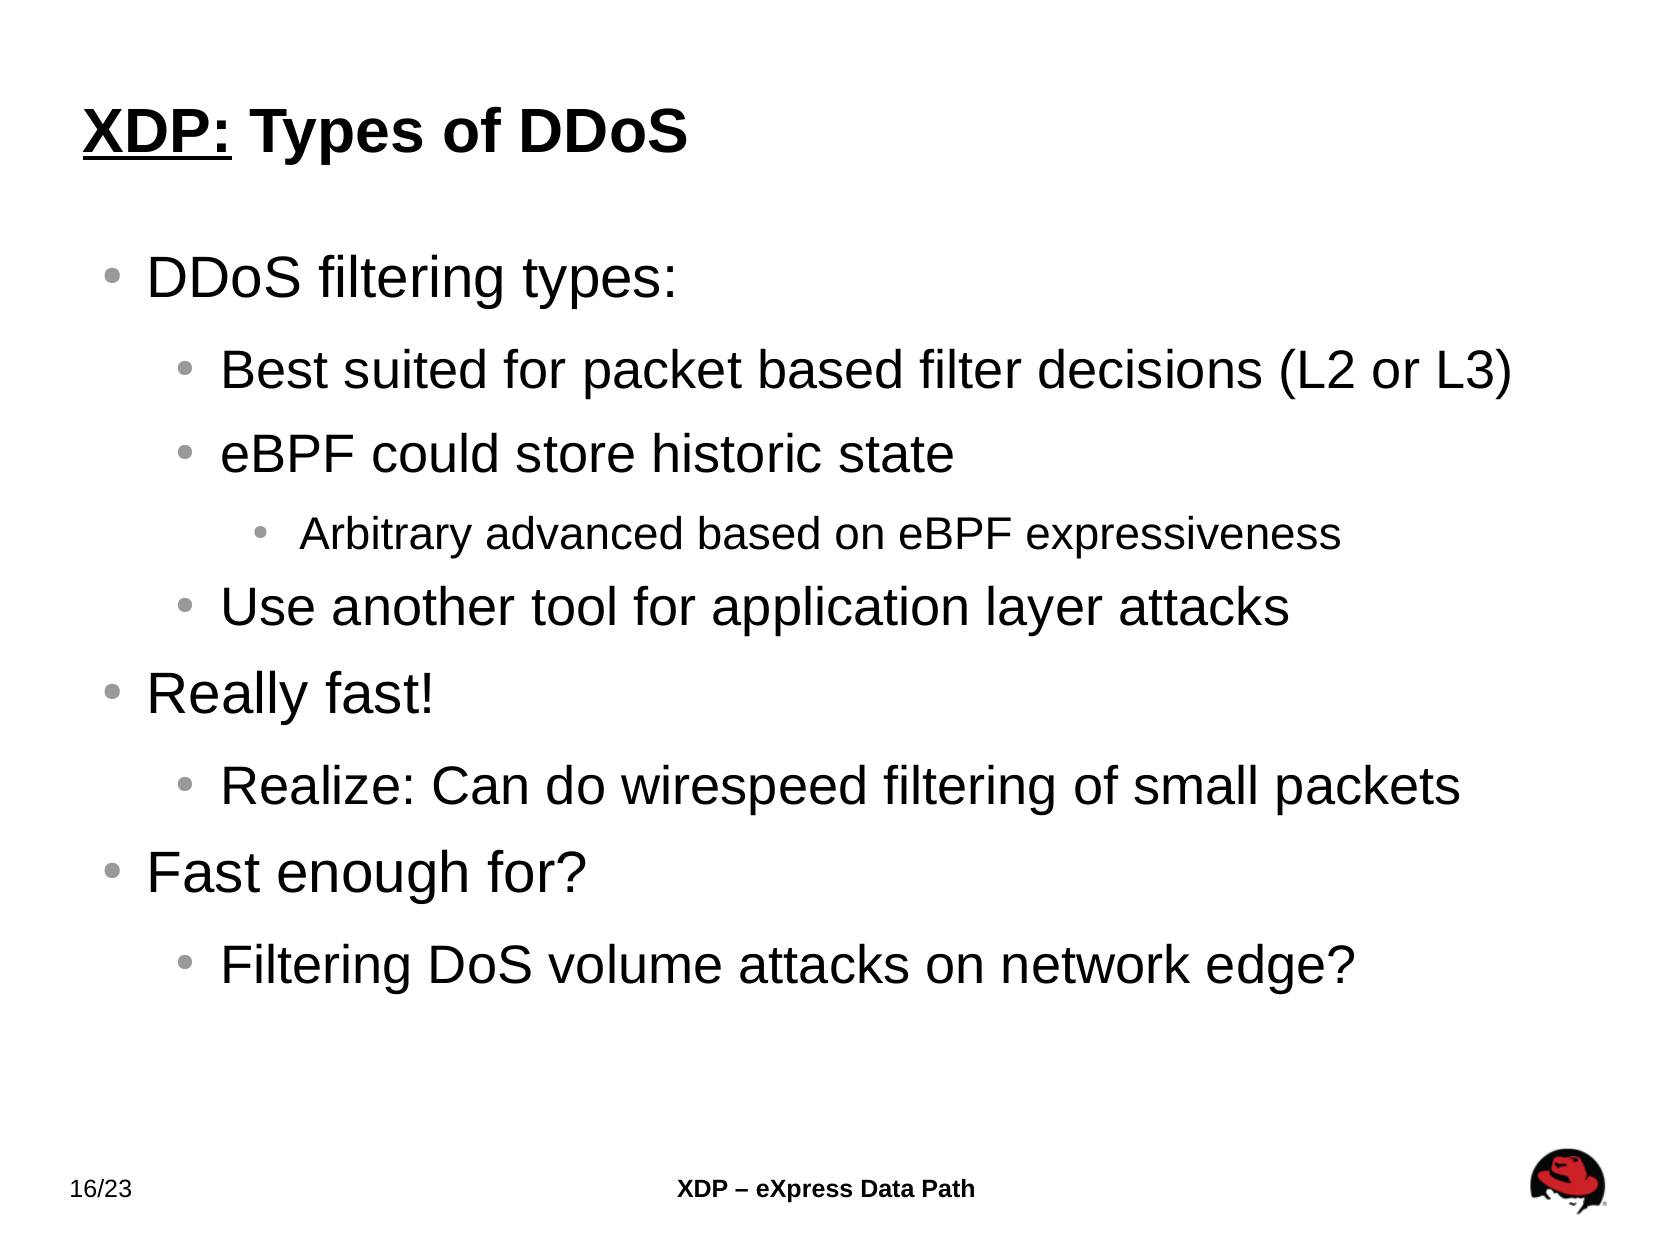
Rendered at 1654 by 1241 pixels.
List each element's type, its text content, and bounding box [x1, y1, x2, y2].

title XDP: Types of DDoS [82, 37, 1571, 226]
list DDoS filtering types: Best suited for packet based filter decisions (L2 or L3) eBPF could store historic state Arbitrary advanced based on eBPF expressiveness Use another tool for application layer attacks Really fast! Realize: Can do wirespeed filtering of small packets Fast enough for? Filtering DoS volume attacks on network edge? [86, 244, 1576, 1039]
picture [1529, 1146, 1613, 1224]
